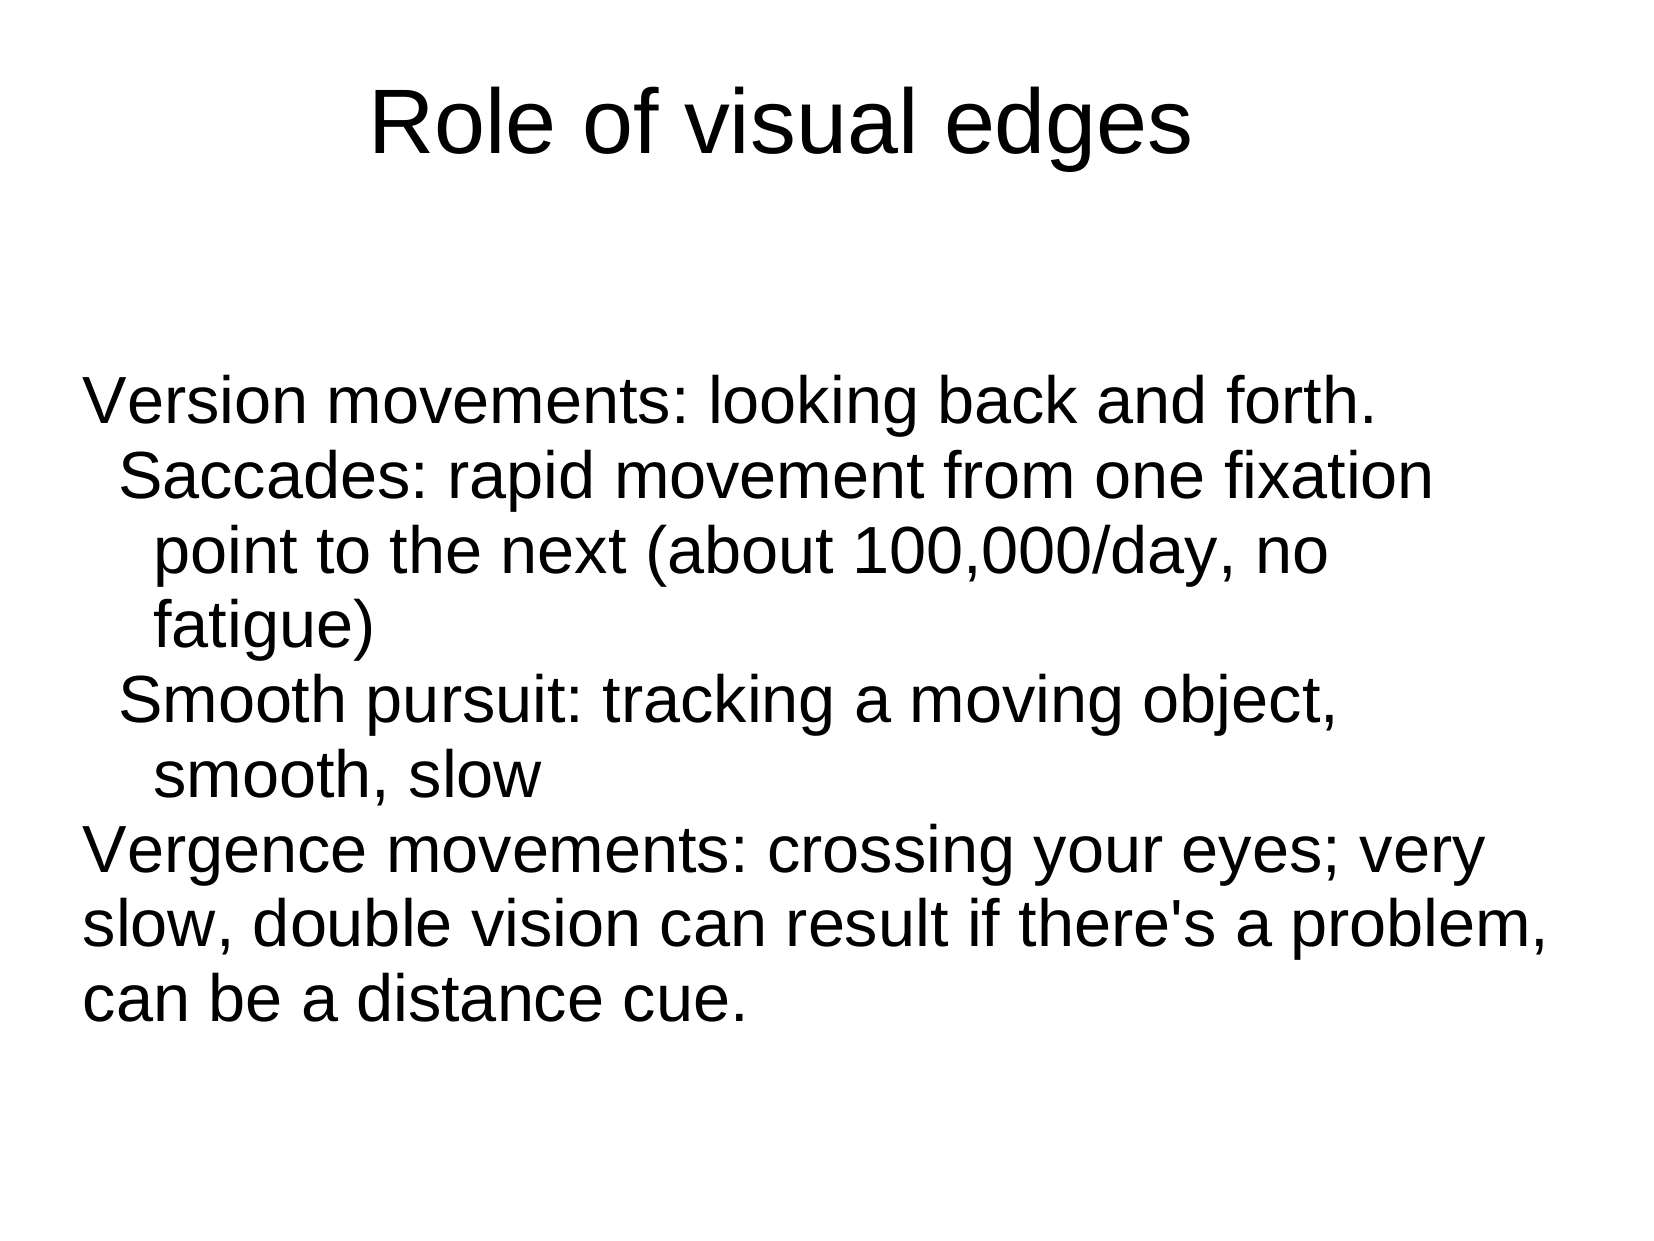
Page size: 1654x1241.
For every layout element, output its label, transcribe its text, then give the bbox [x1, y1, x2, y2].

text_box Version movements: looking back and forth. Saccades: rapid movement from one fixation point to the next (about 100,000/day, no fatigue) Smooth pursuit: tracking a moving object, smooth, slow Vergence movements: crossing your eyes; very slow, double vision can result if there's a problem, can be a distance cue. [82, 290, 1571, 1109]
title Role of visual edges [37, 17, 1526, 226]
